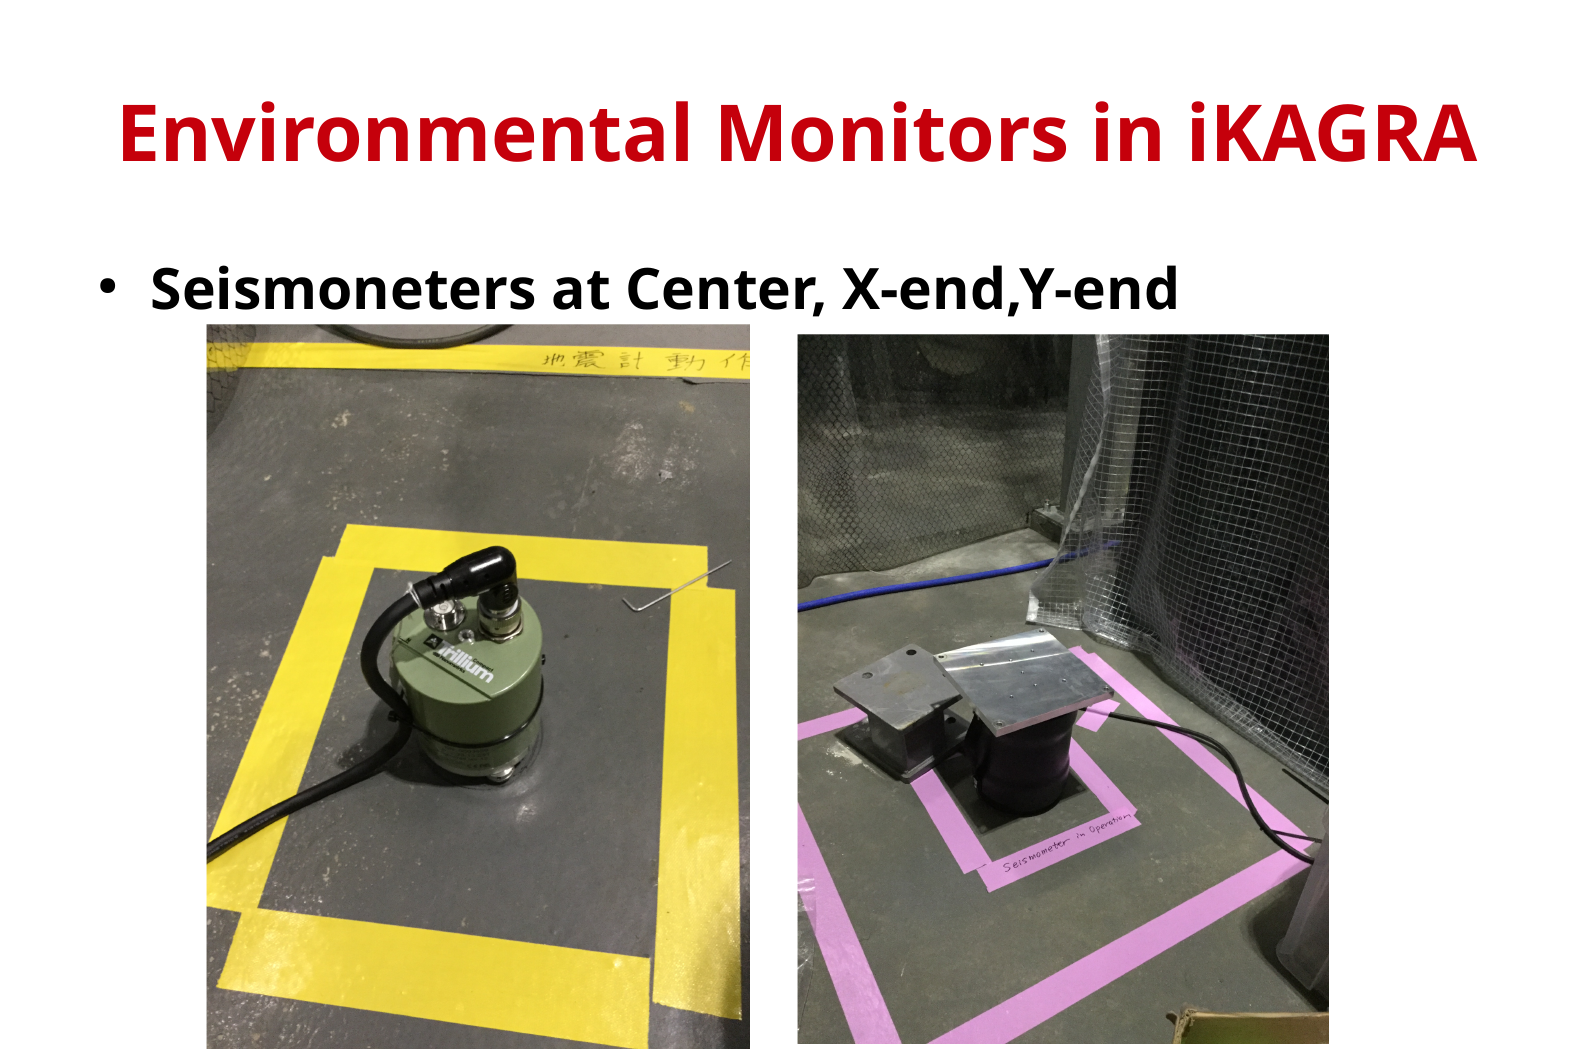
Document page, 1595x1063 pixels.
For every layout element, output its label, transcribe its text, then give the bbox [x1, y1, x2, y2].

list Seismoneters at Center, X-end,Y-end [79, 248, 1515, 866]
title Environmental Monitors in iKAGRA [79, 42, 1515, 220]
picture [206, 324, 750, 1049]
picture [797, 334, 1329, 1044]
